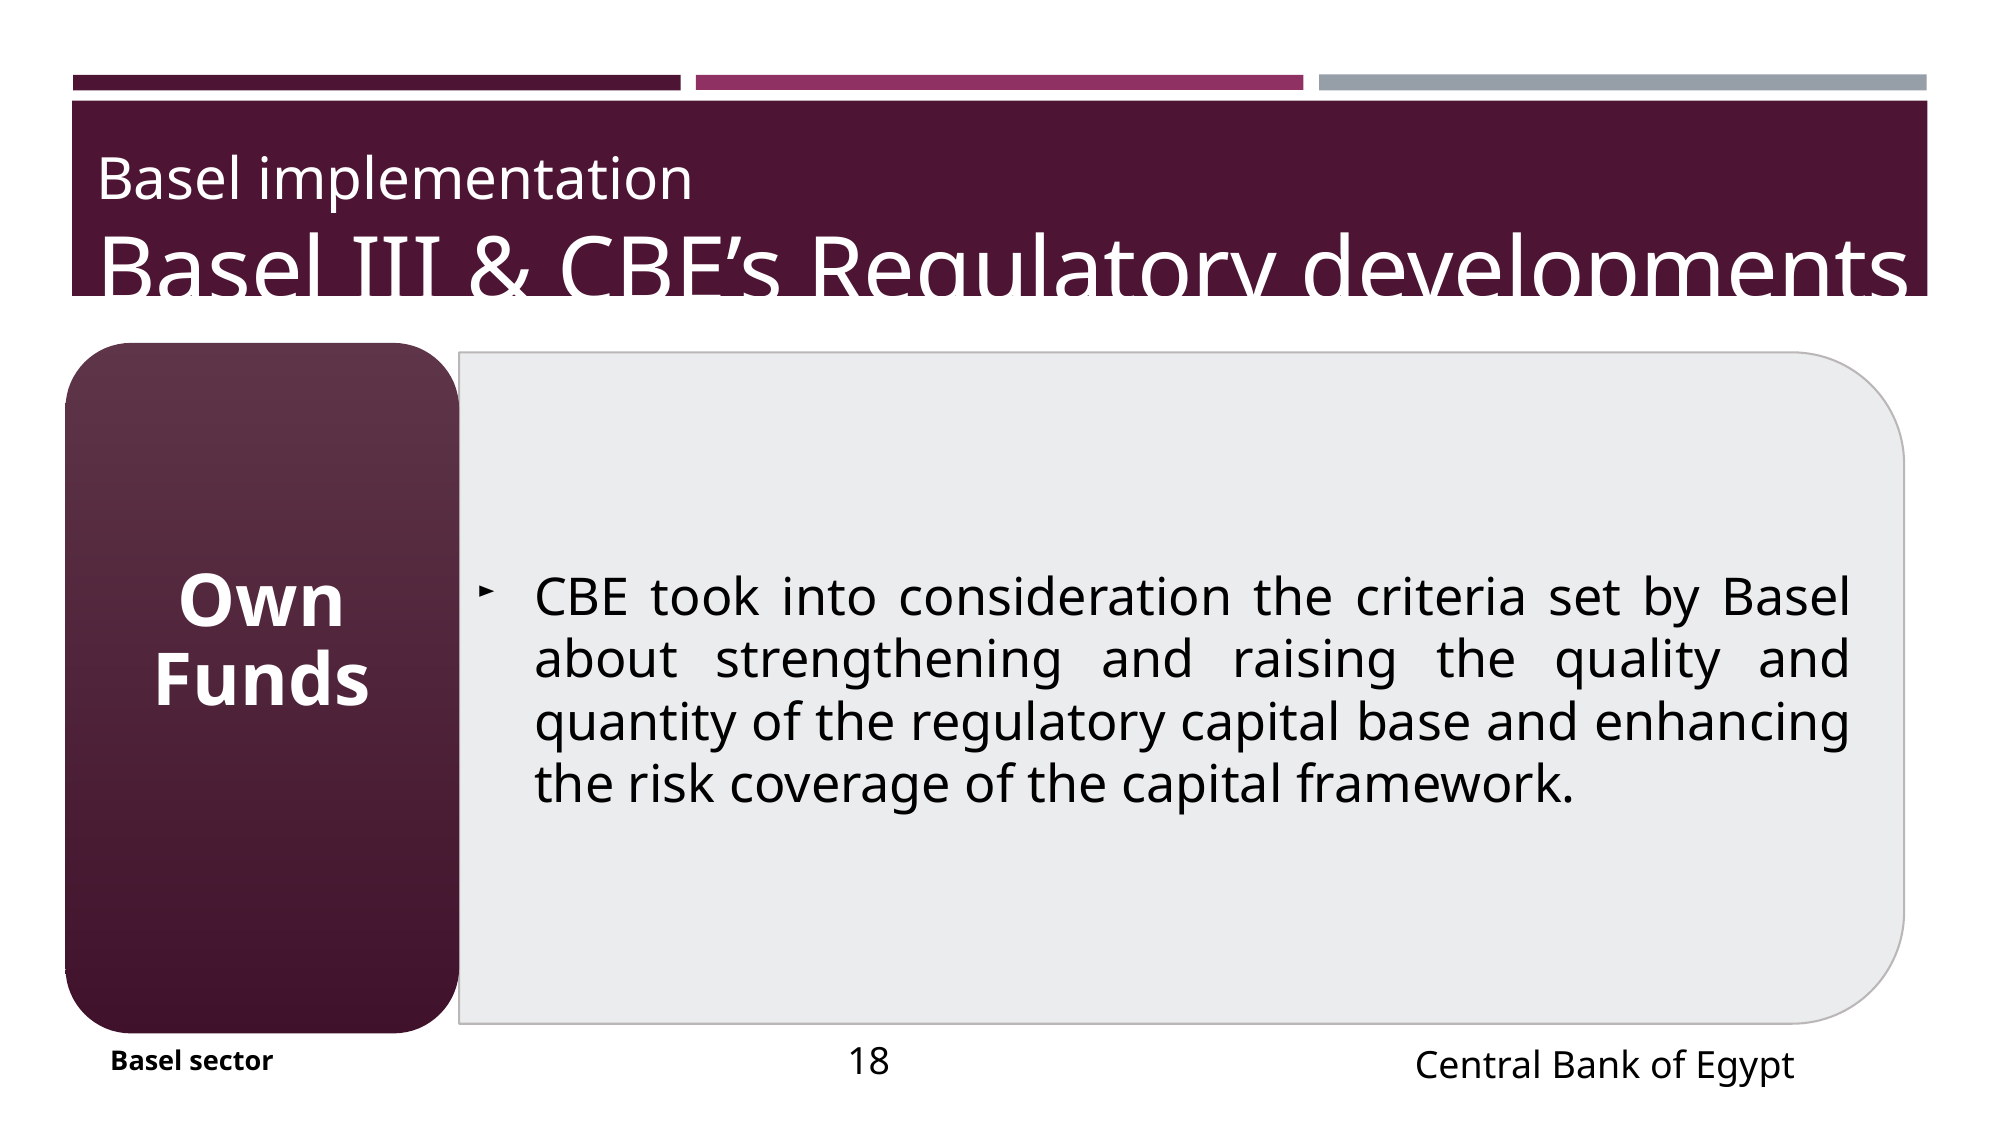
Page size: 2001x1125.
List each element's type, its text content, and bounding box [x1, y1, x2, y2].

slide_number <numéro> [832, 1029, 1006, 1090]
text_box CBE took into consideration the criteria set by Basel about strengthening and raising the quality and quantity of the regulatory capital base and enhancing the risk coverage of the capital framework. [459, 352, 1905, 1024]
footer Central Bank of Egypt [1400, 1033, 1905, 1094]
text_box Own Funds [65, 342, 460, 1034]
title Basel implementation Basel III & CBE’s Regulatory developments [81, 133, 1930, 291]
